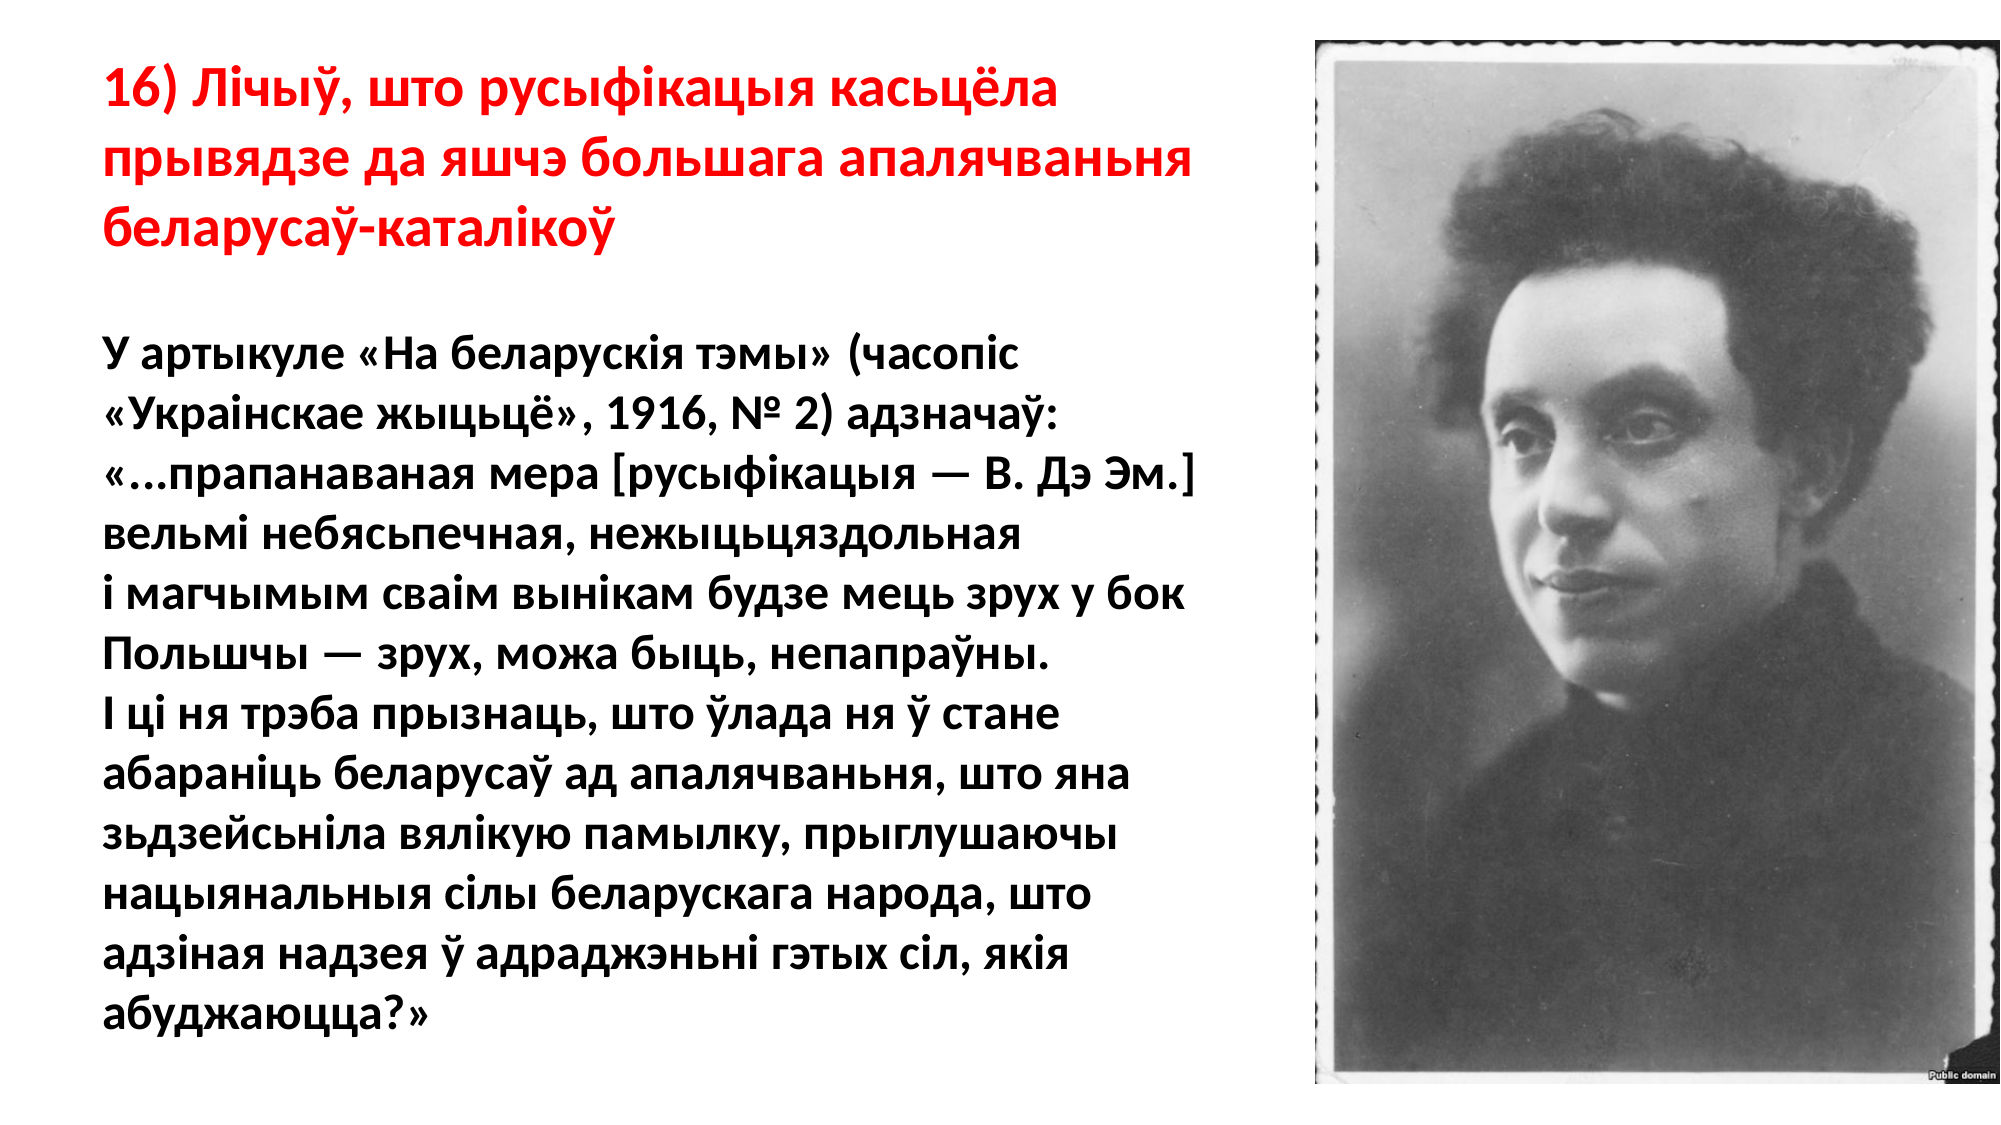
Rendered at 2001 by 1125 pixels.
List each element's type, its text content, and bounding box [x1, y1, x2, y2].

text_box У артыкуле «На беларускія тэмы» (часопіс «Украінскае жыцьцё», 1916, № 2) адзначаў: «...прапанаваная мера [русыфікацыя — В. Дэ Эм.] вельмі небясьпечная, нежыцьцяздольная і магчымым сваім вынікам будзе мець зрух у бок Польшчы — зрух, можа быць, непапраўны. І ці ня трэба прызнаць, што ўлада ня ў стане абараніць беларусаў ад апалячваньня, што яна зьдзейсьніла вялікую памылку, прыглушаючы нацыянальныя сілы беларускага народа, што адзіная надзея ў адраджэньні гэтых сіл, якія абуджаюцца?» [87, 312, 1268, 1047]
text_box 16) Лічыў, што русыфікацыя касьцёла прывядзе да яшчэ большага апалячваньня беларусаў-каталікоў [87, 41, 1268, 266]
picture [1315, 40, 2000, 1085]
